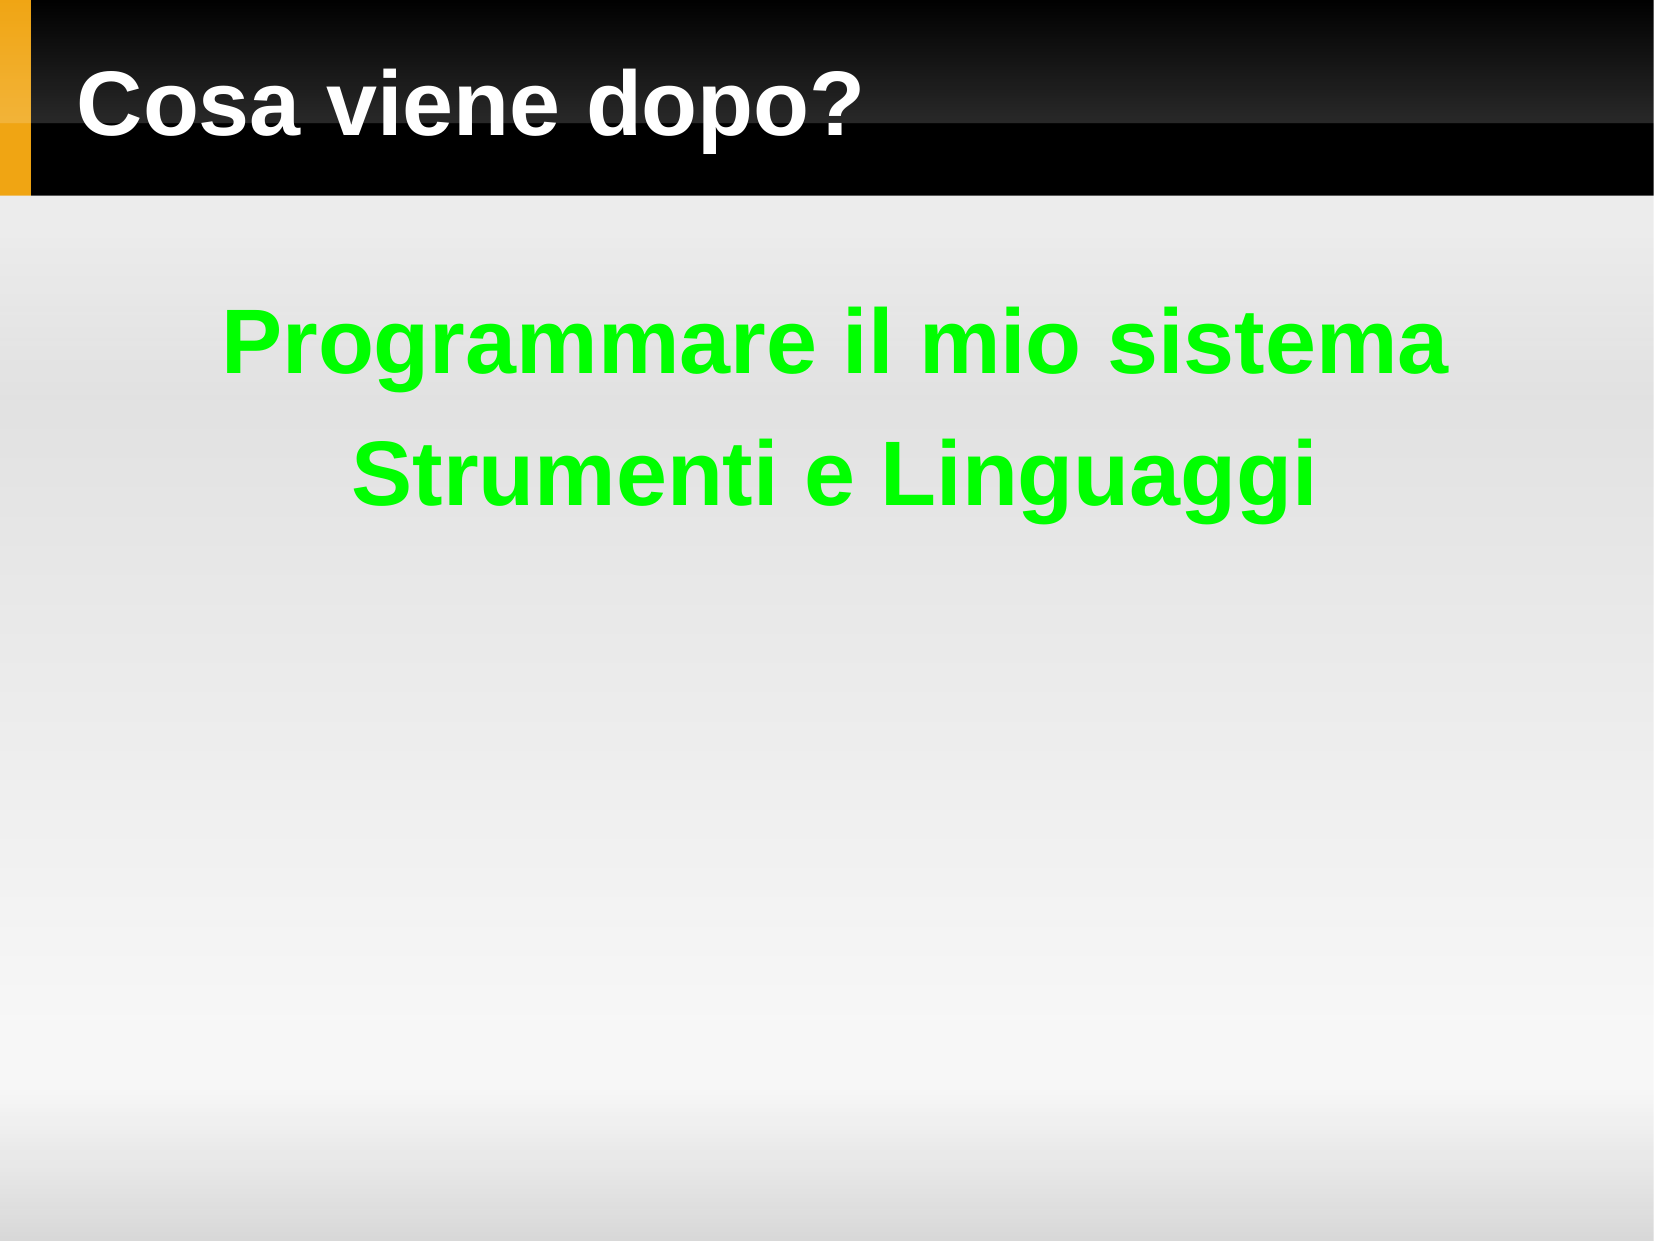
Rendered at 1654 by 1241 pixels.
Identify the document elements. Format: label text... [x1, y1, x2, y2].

title Cosa viene dopo? [76, 7, 1565, 200]
picture [0, 0, 1654, 1241]
list Programmare il mio sistema Strumenti e Linguaggi [82, 290, 1571, 1094]
